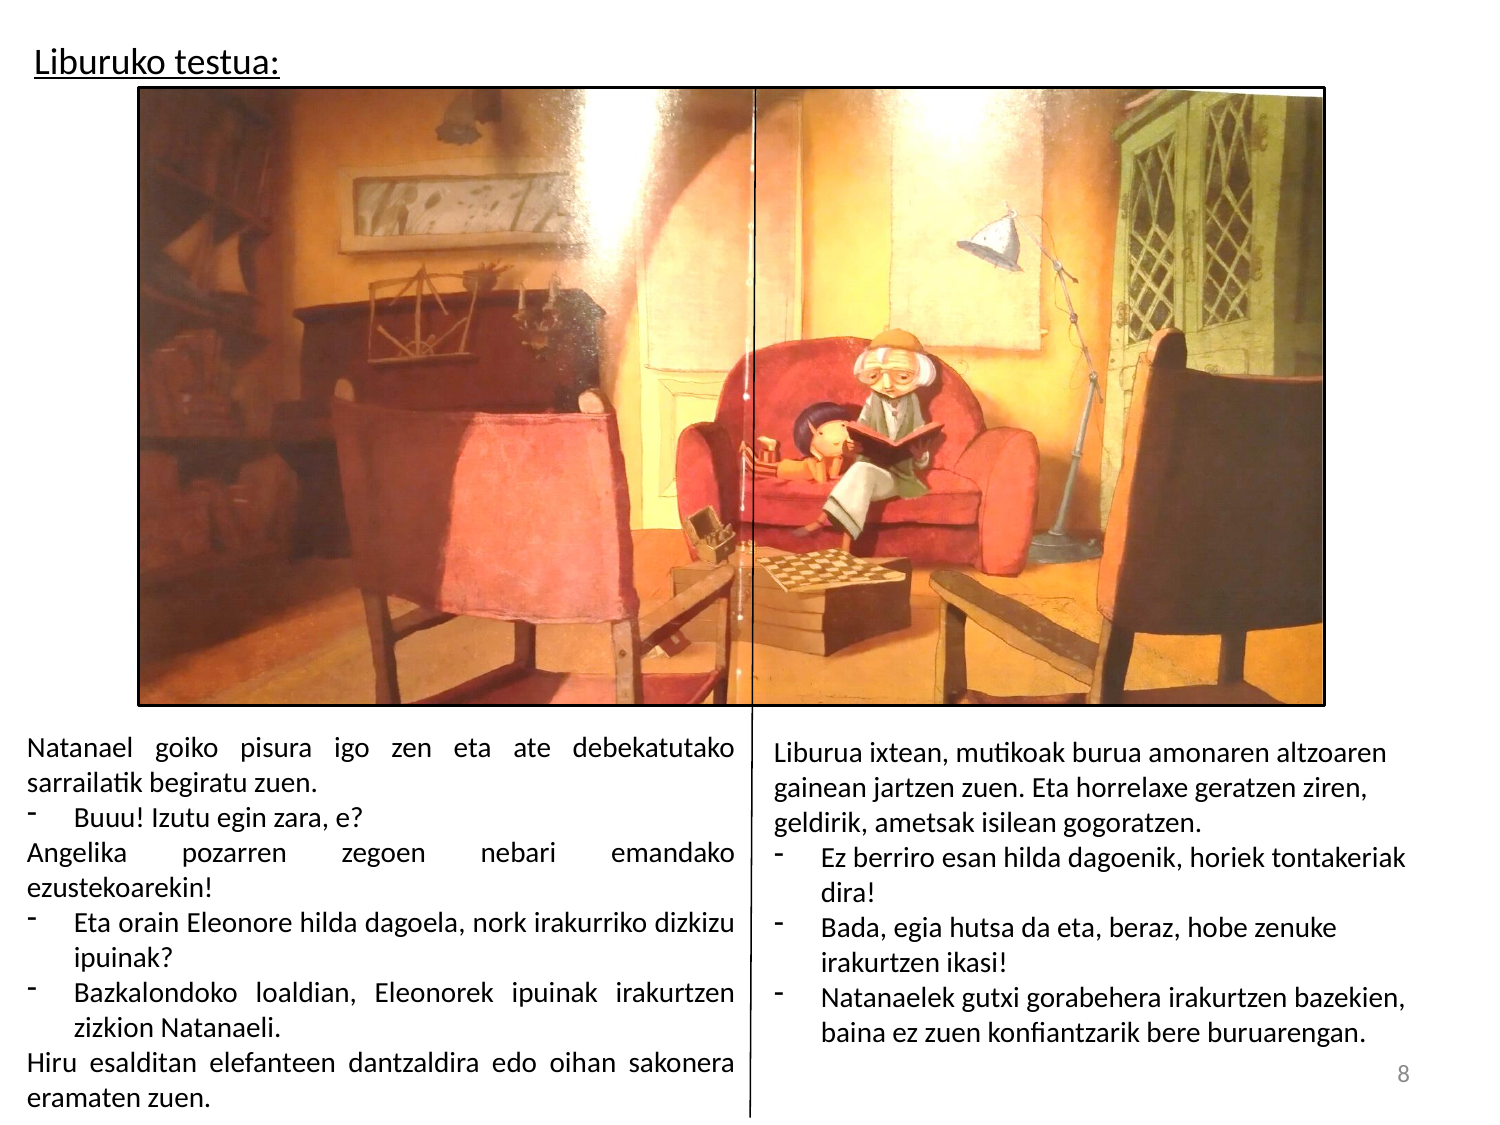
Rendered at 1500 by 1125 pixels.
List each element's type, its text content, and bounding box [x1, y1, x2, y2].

slide_number <numéro> [1074, 1056, 1425, 1103]
text_box Natanael goiko pisura igo zen eta ate debekatutako sarrailatik begiratu zuen. Buuu! Izutu egin zara, e? Angelika pozarren zegoen nebari emandako ezustekoarekin! Eta orain Eleonore hilda dagoela, nork irakurriko dizkizu ipuinak? Bazkalondoko loaldian, Eleonorek ipuinak irakurtzen zizkion Natanaeli. Hiru esalditan elefanteen dantzaldira edo oihan sakonera eramaten zuen. [12, 721, 751, 1121]
text_box Liburuko testua: [19, 29, 295, 90]
picture [139, 89, 754, 705]
picture [754, 89, 1323, 705]
text_box Liburua ixtean, mutikoak burua amonaren altzoaren gainean jartzen zuen. Eta horrelaxe geratzen ziren, geldirik, ametsak isilean gogoratzen. Ez berriro esan hilda dagoenik, horiek tontakeriak dira! Bada, egia hutsa da eta, beraz, hobe zenuke irakurtzen ikasi! Natanaelek gutxi gorabehera irakurtzen bazekien, baina ez zuen konfiantzarik bere buruarengan. [759, 726, 1433, 1056]
